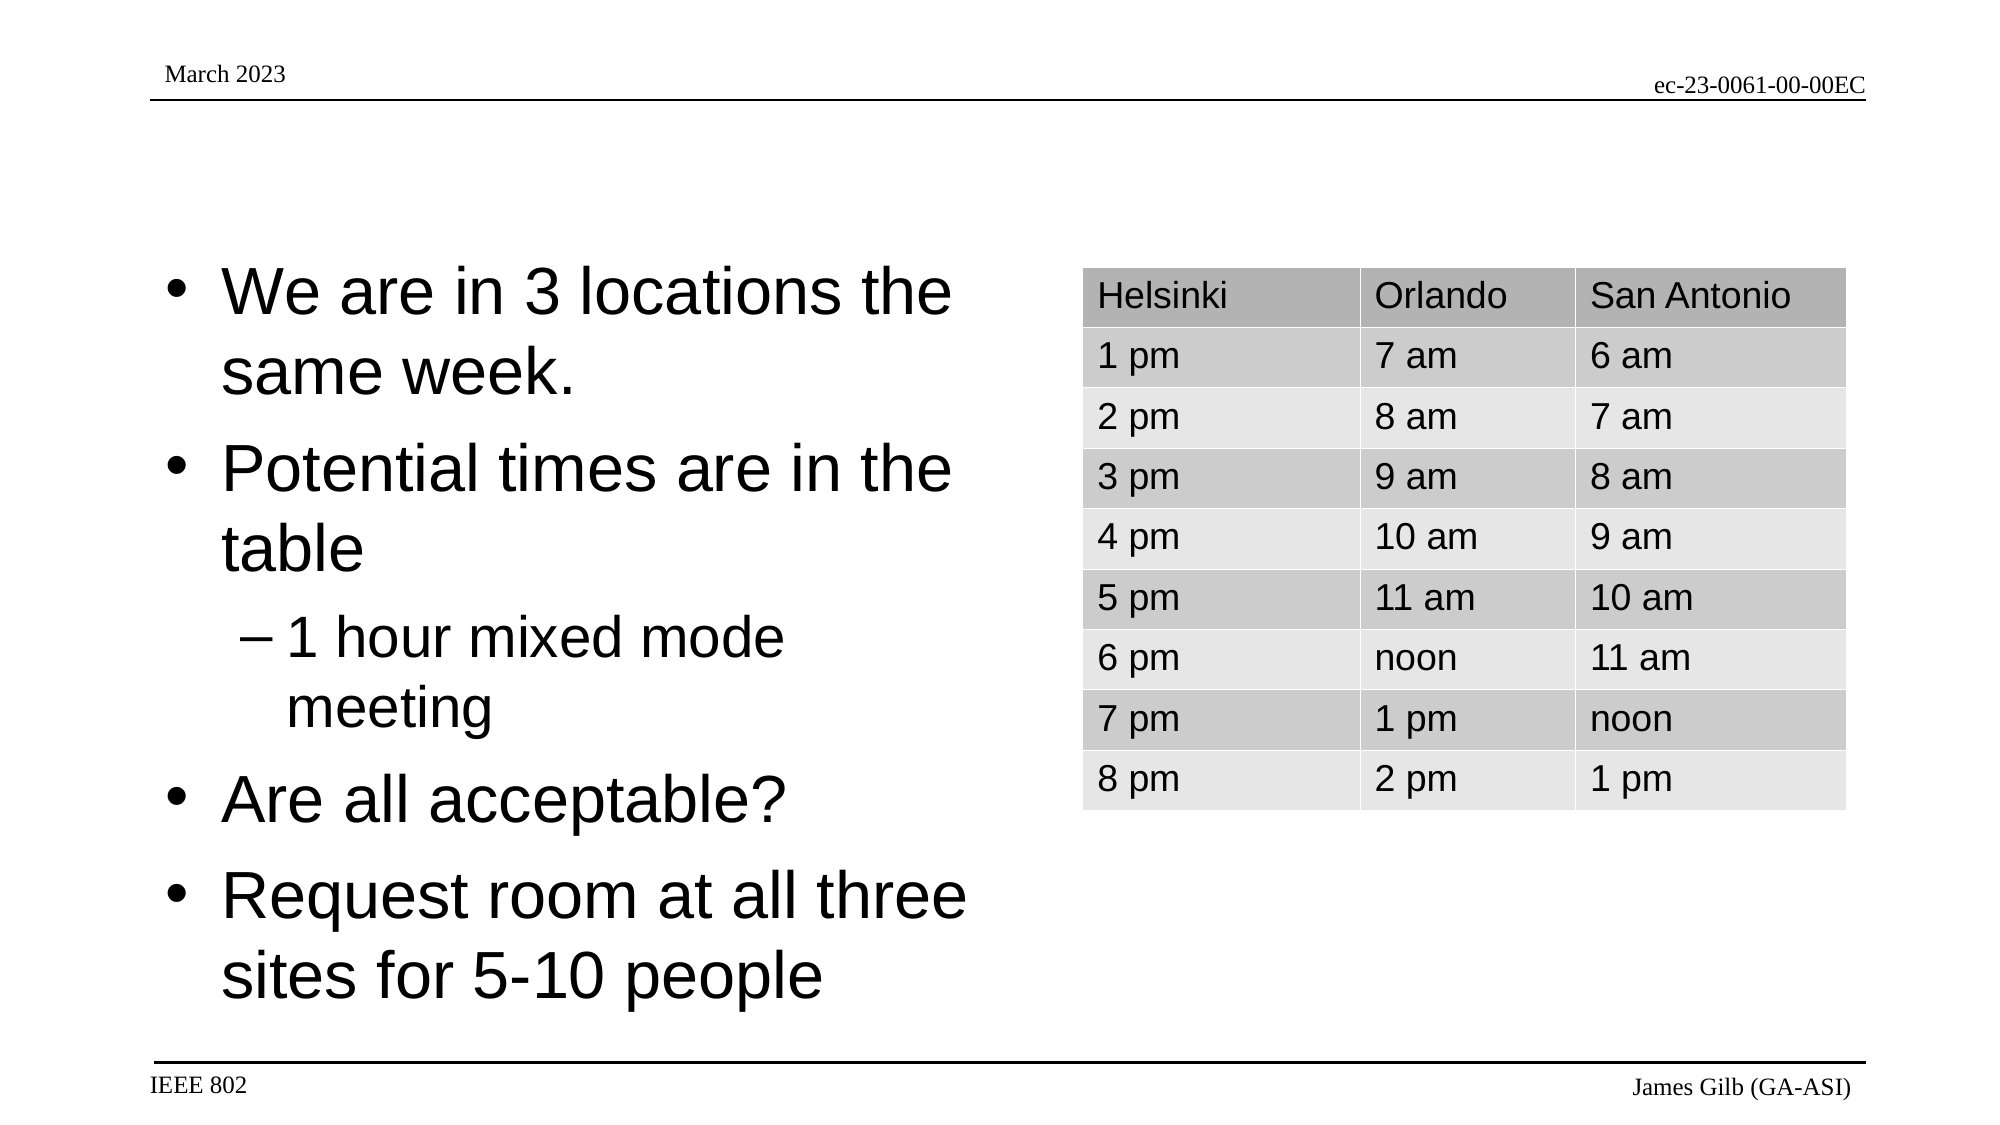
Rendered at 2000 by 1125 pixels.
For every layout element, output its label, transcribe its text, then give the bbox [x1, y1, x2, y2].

table_cell noon [1361, 630, 1575, 689]
list We are in 3 locations the same week. Potential times are in the table 1 hour mixed mode meeting Are all acceptable? Request room at all three sites for 5-10 people [150, 239, 1004, 1051]
table_cell 11 am [1576, 630, 1846, 689]
table_cell 5 pm [1083, 570, 1360, 629]
table_cell 1 pm [1083, 328, 1360, 387]
table_cell 6 pm [1083, 630, 1360, 689]
table_cell 8 am [1576, 449, 1846, 508]
table_cell 9 am [1361, 449, 1575, 508]
table_header San Antonio [1576, 268, 1846, 327]
table_cell 11 am [1361, 570, 1575, 629]
table_cell 7 am [1576, 388, 1846, 448]
table_header Helsinki [1083, 268, 1360, 327]
table_cell noon [1576, 690, 1846, 750]
table_header Orlando [1361, 268, 1575, 327]
table_cell 1 pm [1576, 751, 1846, 810]
table_cell 4 pm [1083, 509, 1360, 569]
table_cell 3 pm [1083, 449, 1360, 508]
table_cell 10 am [1361, 509, 1575, 569]
table_cell 1 pm [1361, 690, 1575, 750]
table_cell 8 am [1361, 388, 1575, 448]
table_cell 7 am [1361, 328, 1575, 387]
table_cell 8 pm [1083, 751, 1360, 810]
table_cell 6 am [1576, 328, 1846, 387]
table_cell 10 am [1576, 570, 1846, 629]
table_cell 7 pm [1083, 690, 1360, 750]
table_cell 9 am [1576, 509, 1846, 569]
table_cell 2 pm [1083, 388, 1360, 448]
table_cell 2 pm [1361, 751, 1575, 810]
